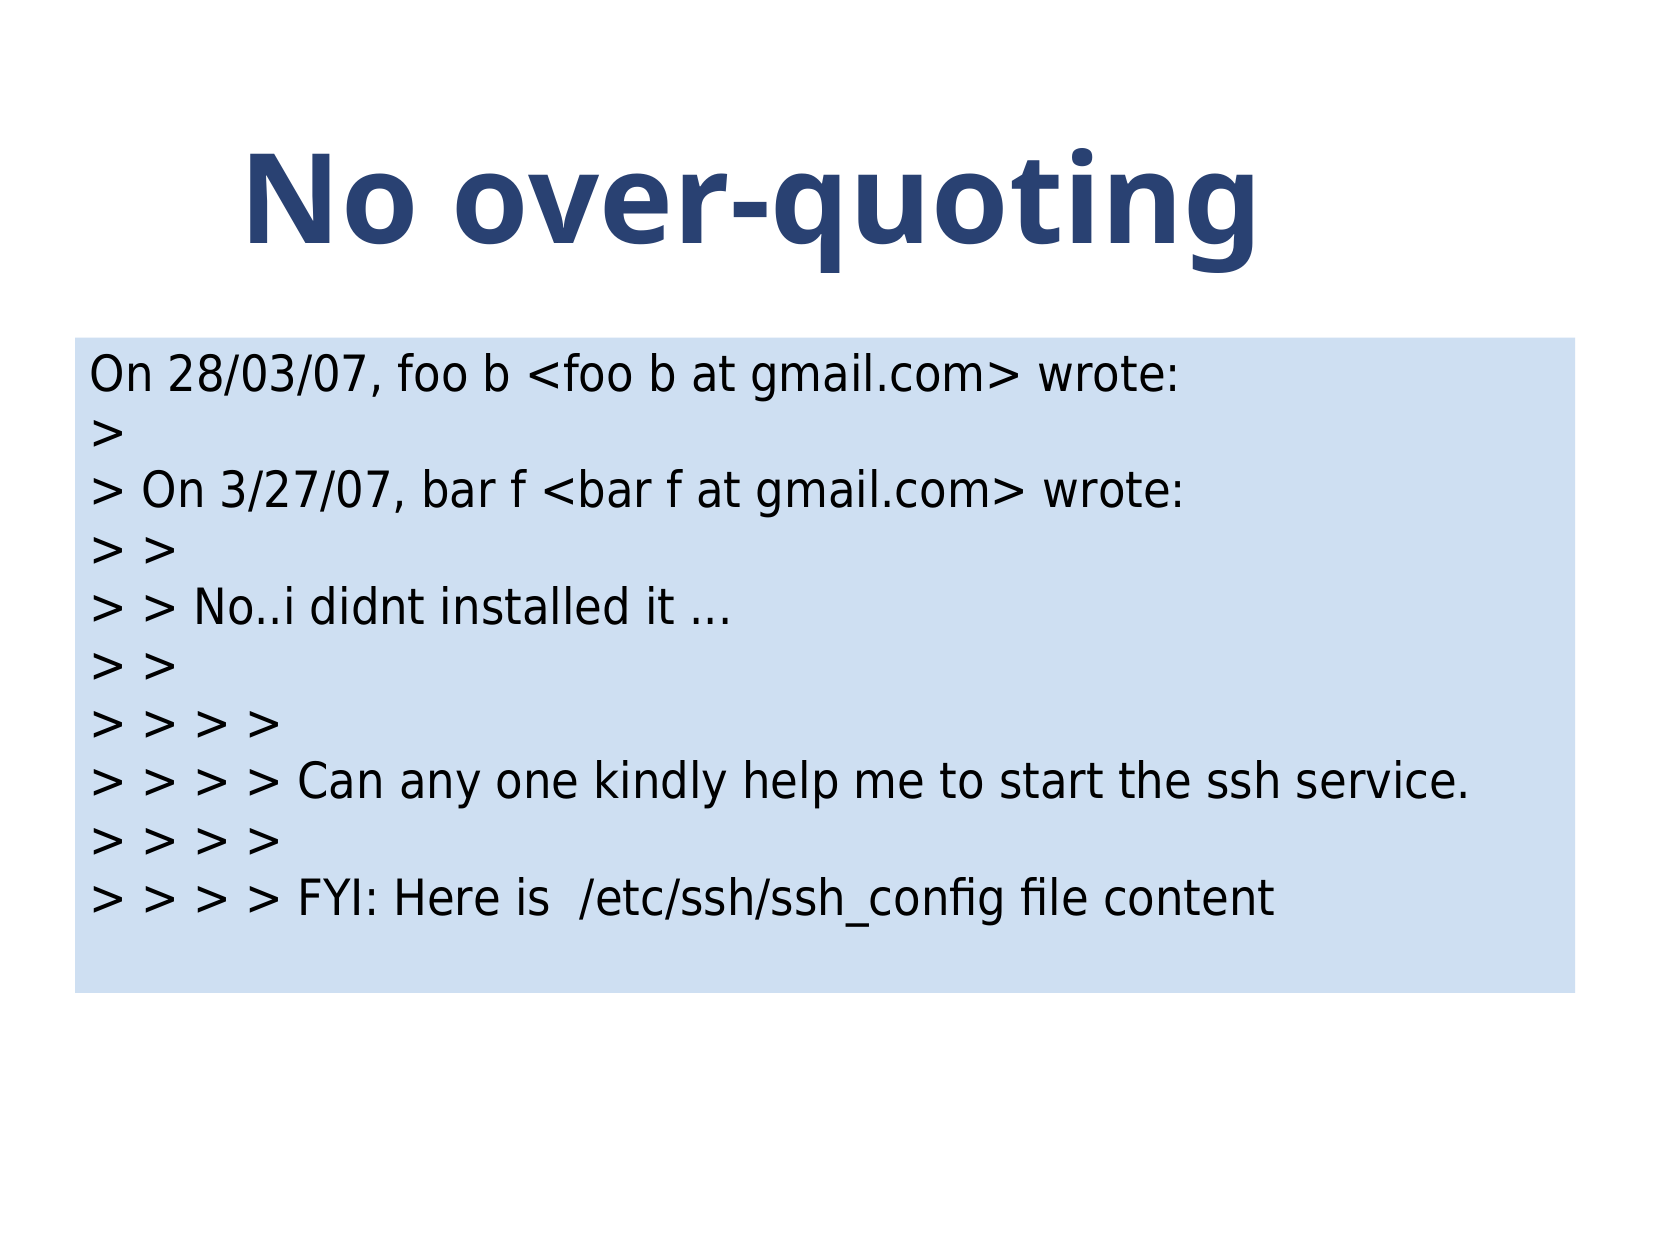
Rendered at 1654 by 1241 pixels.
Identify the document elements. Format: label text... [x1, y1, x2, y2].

text_box On 28/03/07, foo b <foo b at gmail.com> wrote: > > On 3/27/07, bar f <bar f at gmail.com> wrote: > > > > No..i didnt installed it ... > > > > > > > > > > Can any one kindly help me to start the ssh service. > > > > > > > > FYI: Here is /etc/ssh/ssh_config file content [75, 337, 1576, 993]
text_box No over-quoting [225, 101, 1463, 290]
